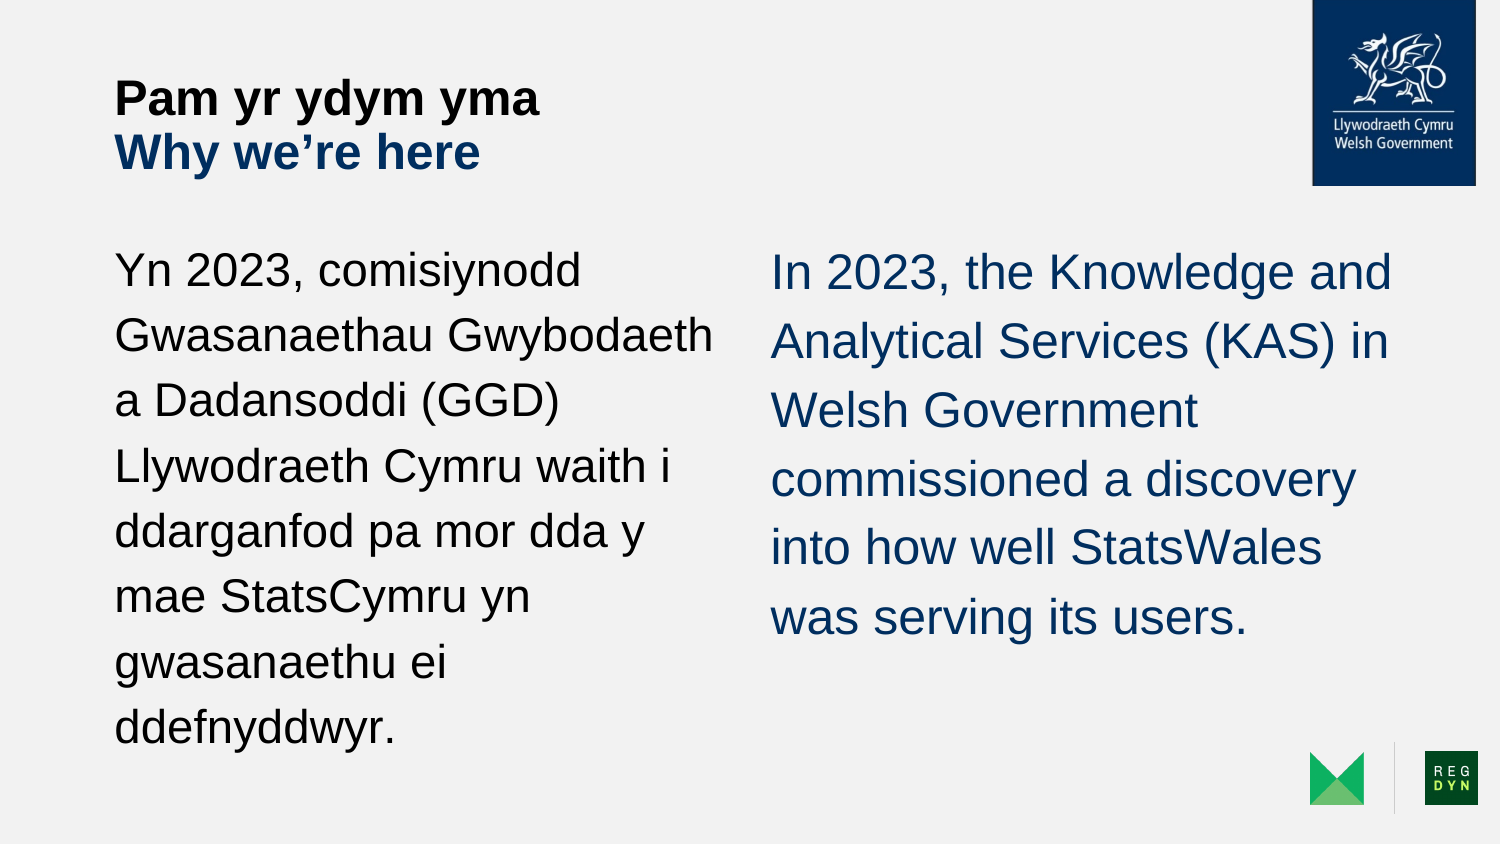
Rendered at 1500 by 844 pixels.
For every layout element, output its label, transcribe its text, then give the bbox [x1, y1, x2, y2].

picture [1425, 751, 1478, 805]
list In 2023, the Knowledge and Analytical Services (KAS) in Welsh Government commissioned a discovery into how well StatsWales was serving its users. [759, 224, 1426, 760]
picture [1310, 760, 1364, 805]
title Pam yr ydym yma Why we’re here [103, 44, 1397, 209]
list Yn 2023, comisiynodd Gwasanaethau Gwybodaeth a Dadansoddi (GGD) Llywodraeth Cymru waith i ddarganfod pa mor dda y mae StatsCymru yn gwasanaethu ei ddefnyddwyr. [103, 224, 741, 760]
